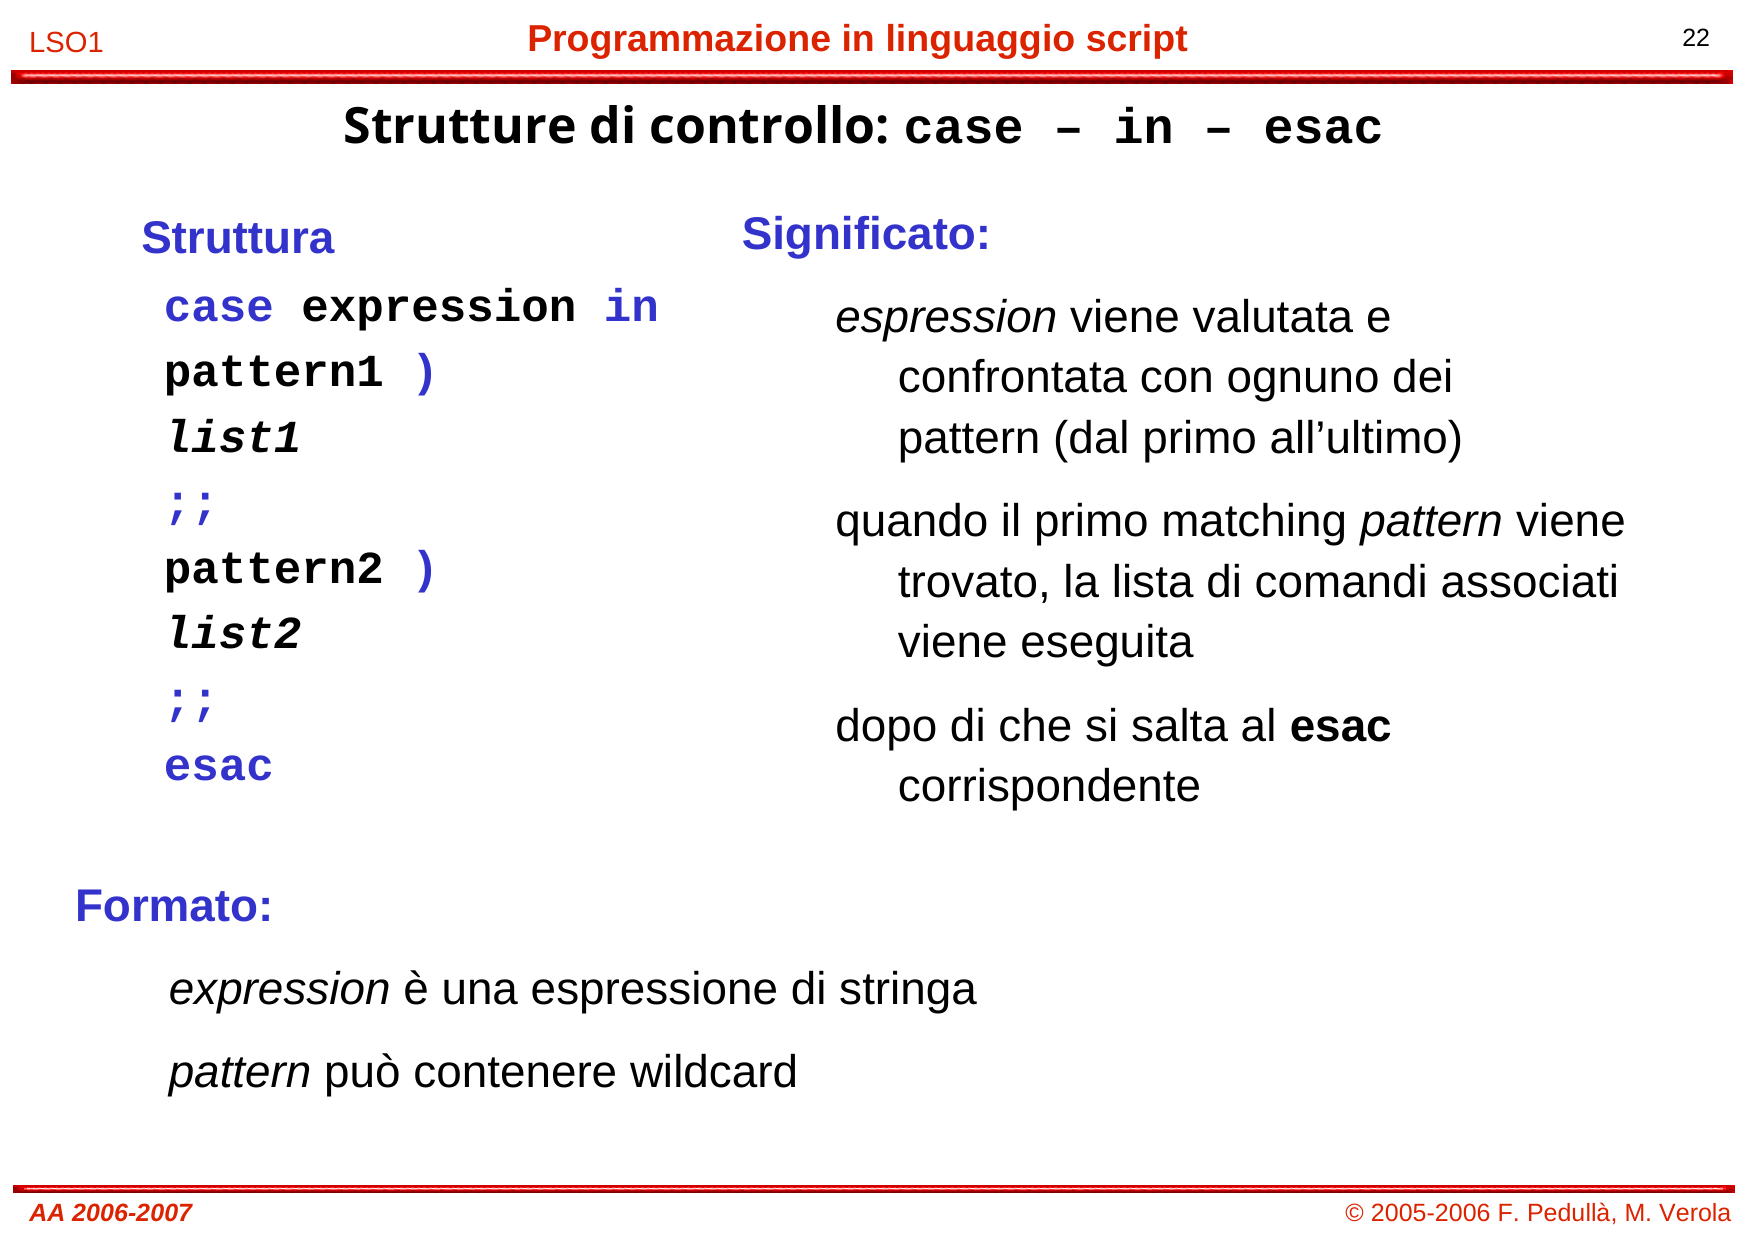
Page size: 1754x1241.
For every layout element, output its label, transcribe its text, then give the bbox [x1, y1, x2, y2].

picture [11, 70, 1733, 84]
list Formato: expression è una espressione di stringa pattern può contenere wildcard [60, 868, 1698, 1138]
title Strutture di controllo: case – in – esac [300, 78, 1453, 174]
text_box Struttura case expression in pattern1 ) list1 ;; pattern2 ) list2 ;; esac [113, 204, 743, 885]
picture [13, 1185, 1735, 1193]
list Significato: espression viene valutata e confrontata con ognuno dei pattern (dal primo all’ultimo) quando il primo matching pattern viene trovato, la lista di comandi associati viene eseguita dopo di che si salta al esac corrispondente [727, 196, 1706, 820]
